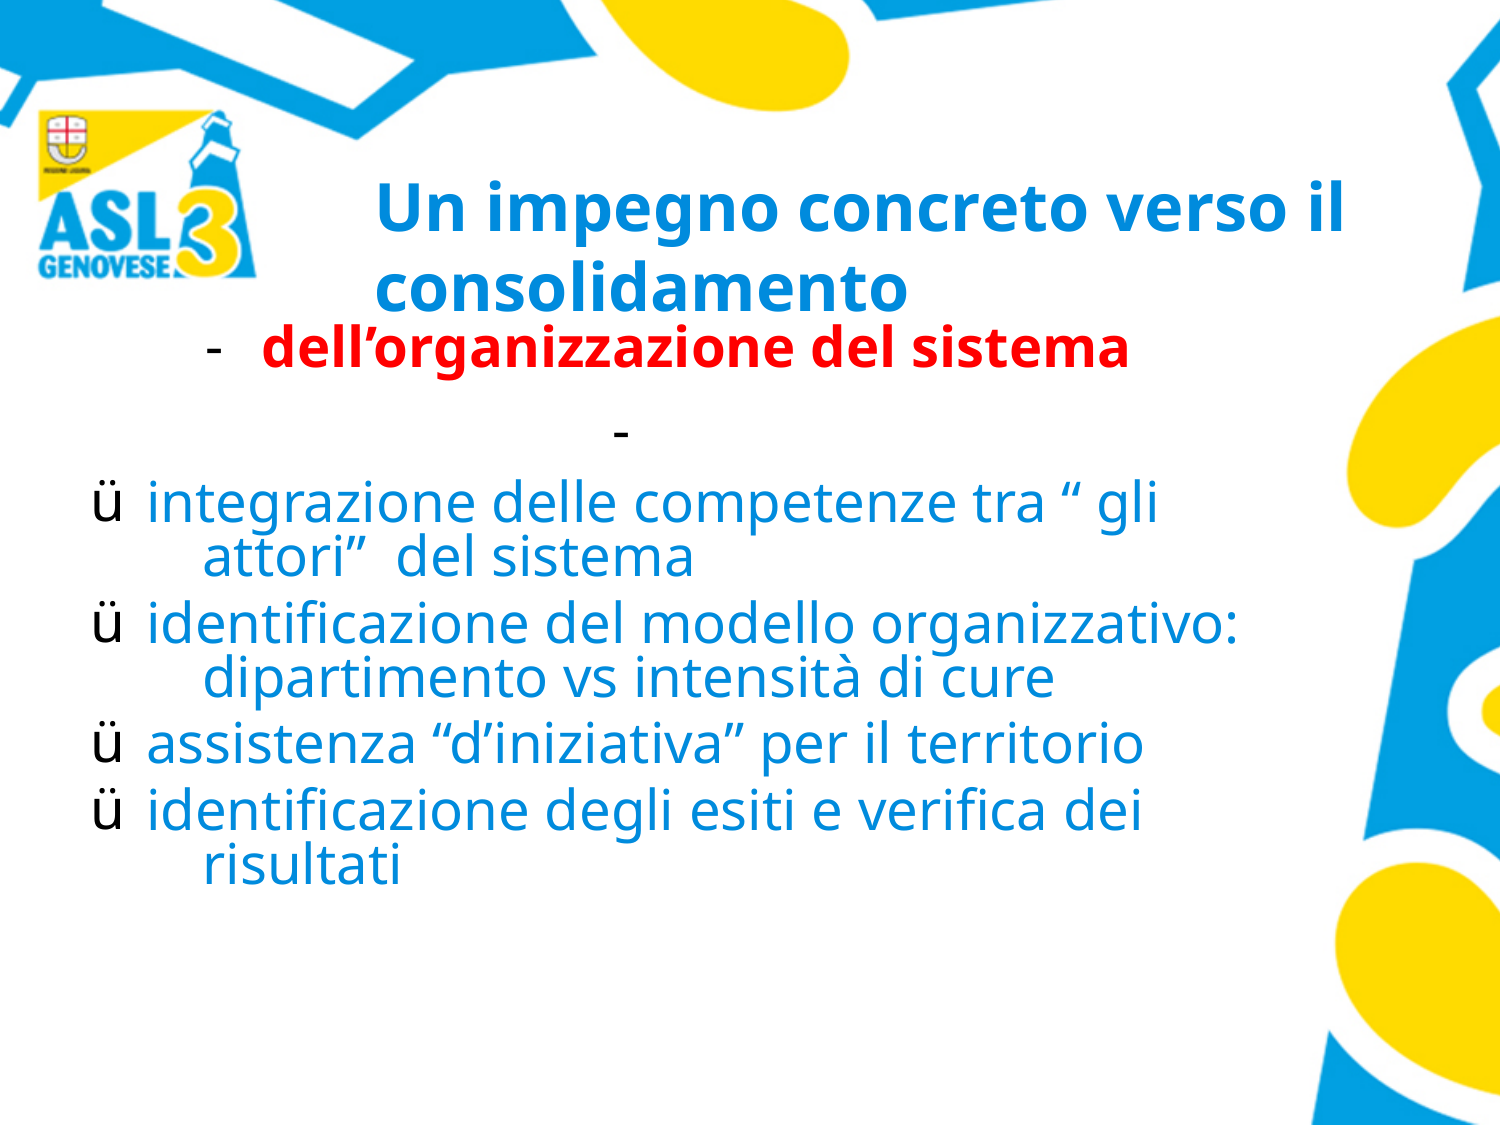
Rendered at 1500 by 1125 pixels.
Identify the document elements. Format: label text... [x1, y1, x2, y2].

list dell’organizzazione del sistema integrazione delle competenze tra “ gli attori” del sistema identificazione del modello organizzativo: dipartimento vs intensità di cure assistenza “d’iniziativa” per il territorio identificazione degli esiti e verifica dei risultati [75, 316, 1263, 1060]
title Un impegno concreto verso il consolidamento [359, 157, 1422, 274]
